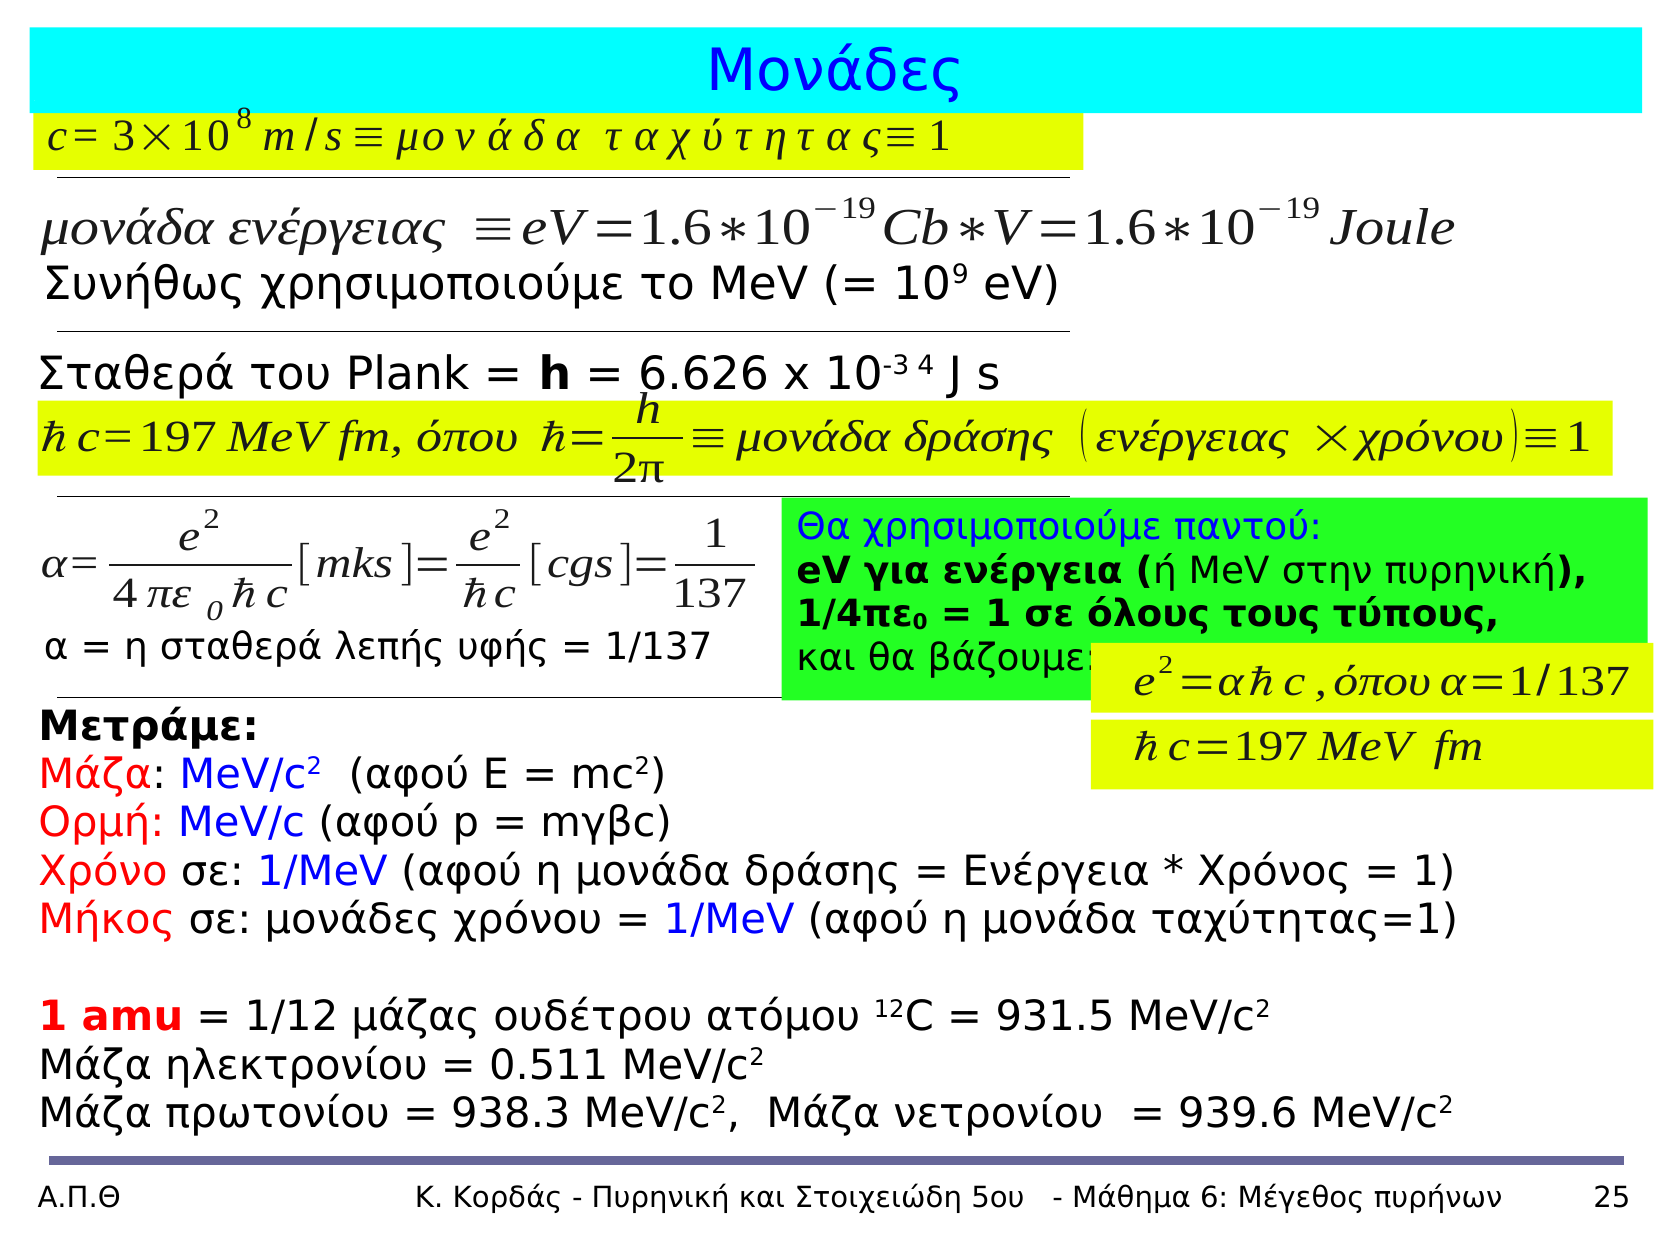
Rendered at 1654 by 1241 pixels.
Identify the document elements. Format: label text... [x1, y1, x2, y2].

chart [22, 189, 1480, 260]
chart [1120, 649, 1647, 708]
text_box [983, 114, 1084, 170]
text_box [1090, 719, 1654, 790]
text_box [1090, 642, 1654, 713]
chart [1120, 720, 1502, 773]
chart [27, 381, 1609, 497]
text_box Μετράμε: Μάζα: MeV/c2 (αφού Ε = mc2) Ορμή: MeV/c (αφού p = mγβc) Χρόνο σε: 1/MeV (αφού η μονάδα δράσης = Ενέργεια * Xρόνος = 1) Μήκος σε: μονάδες χρόνου = 1/MeV (αφού η μονάδα ταχύτητας=1) 1 amu = 1/12 μάζας ουδέτρου ατόμου 12C = 931.5 MeV/c2 Mάζα ηλεκτρονίου = 0.511 MeV/c2 Μάζα πρωτονίου = 938.3 MeV/c2, Μάζα νετρονίου = 939.6 MeV/c2 [23, 693, 1639, 1154]
text_box [1609, 400, 1613, 476]
text_box Θα χρησιμοποιούμε παντού: eV για ενέργεια (ή MeV στην πυρηνική), 1/4πε0 = 1 σε όλους τους τύπους, και θα βάζουμε: [781, 497, 1648, 701]
chart [34, 100, 983, 173]
title Μονάδες [29, 27, 1643, 114]
text_box Σταθερά του Plank = h = 6.626 x 10-3 4 J s [21, 339, 1016, 410]
chart [28, 501, 776, 629]
text_box α = η σταθερά λεπής υφής = 1/137 [29, 617, 753, 677]
text_box Συνήθως χρησιμοποιούμε το MeV (= 109 eV) [27, 249, 1453, 319]
